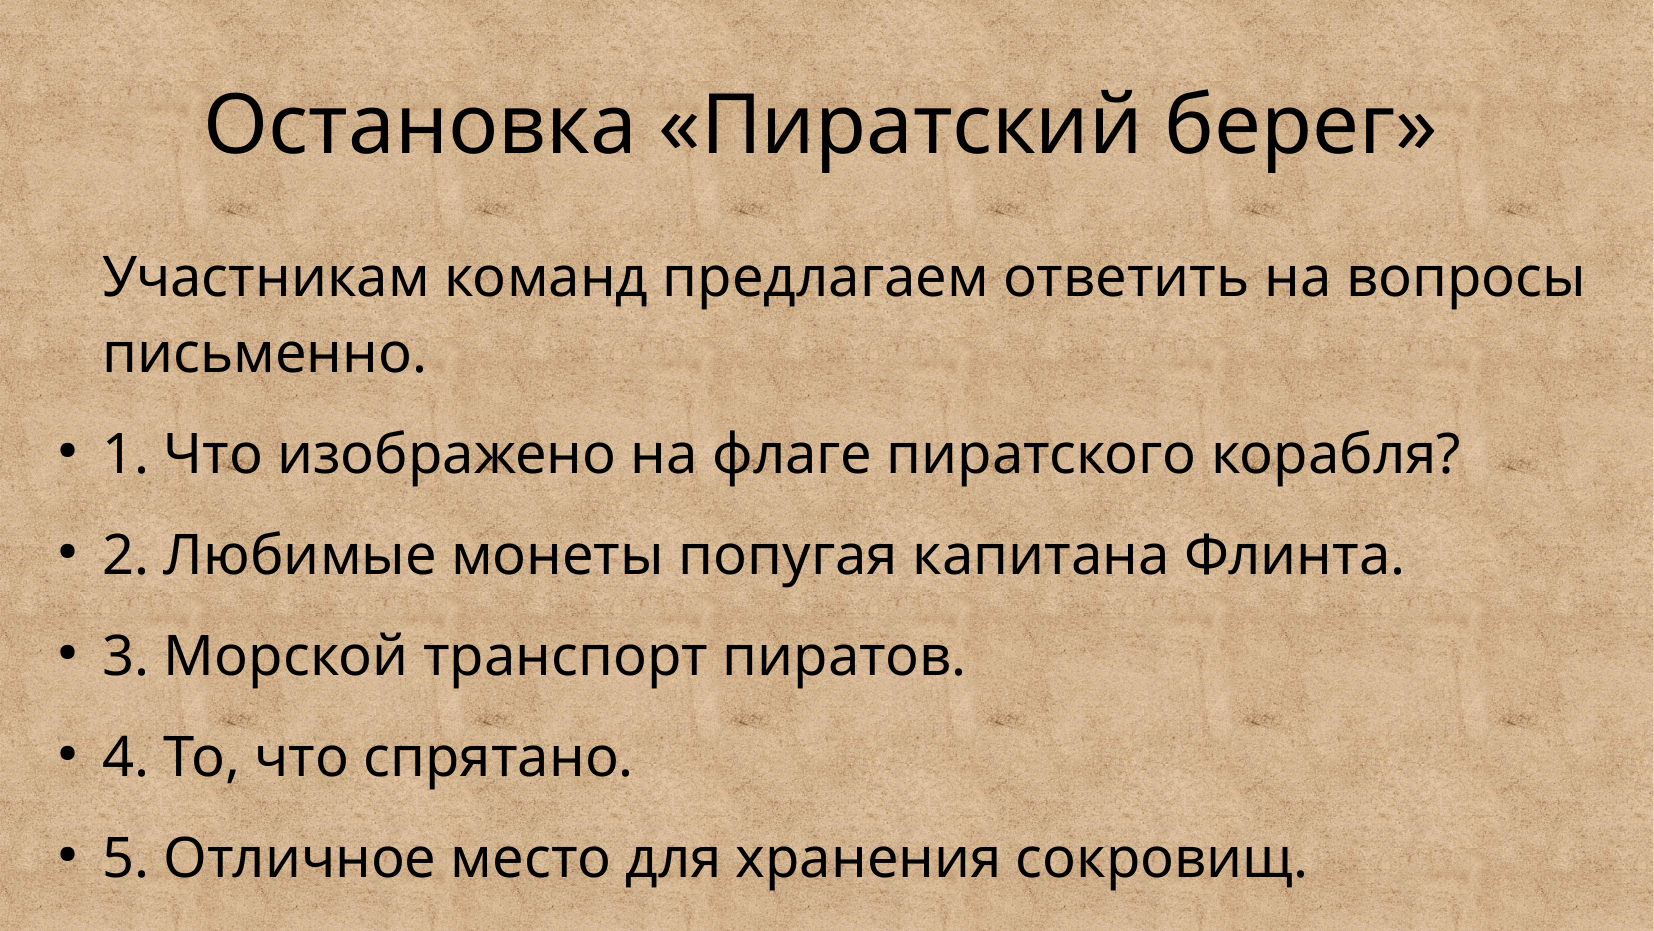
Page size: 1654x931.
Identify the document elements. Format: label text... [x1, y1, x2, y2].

list Участникам команд предлагаем ответить на вопросы письменно. 1. Что изображено на флаге пиратского корабля? 2. Любимые монеты попугая капитана Флинта. 3. Морской транспорт пиратов. 4. То, что спрятано. 5. Отличное место для хранения сокровищ. [42, 236, 1626, 907]
picture [0, 0, 1654, 931]
title Остановка «Пиратский берег» [76, 0, 1565, 148]
